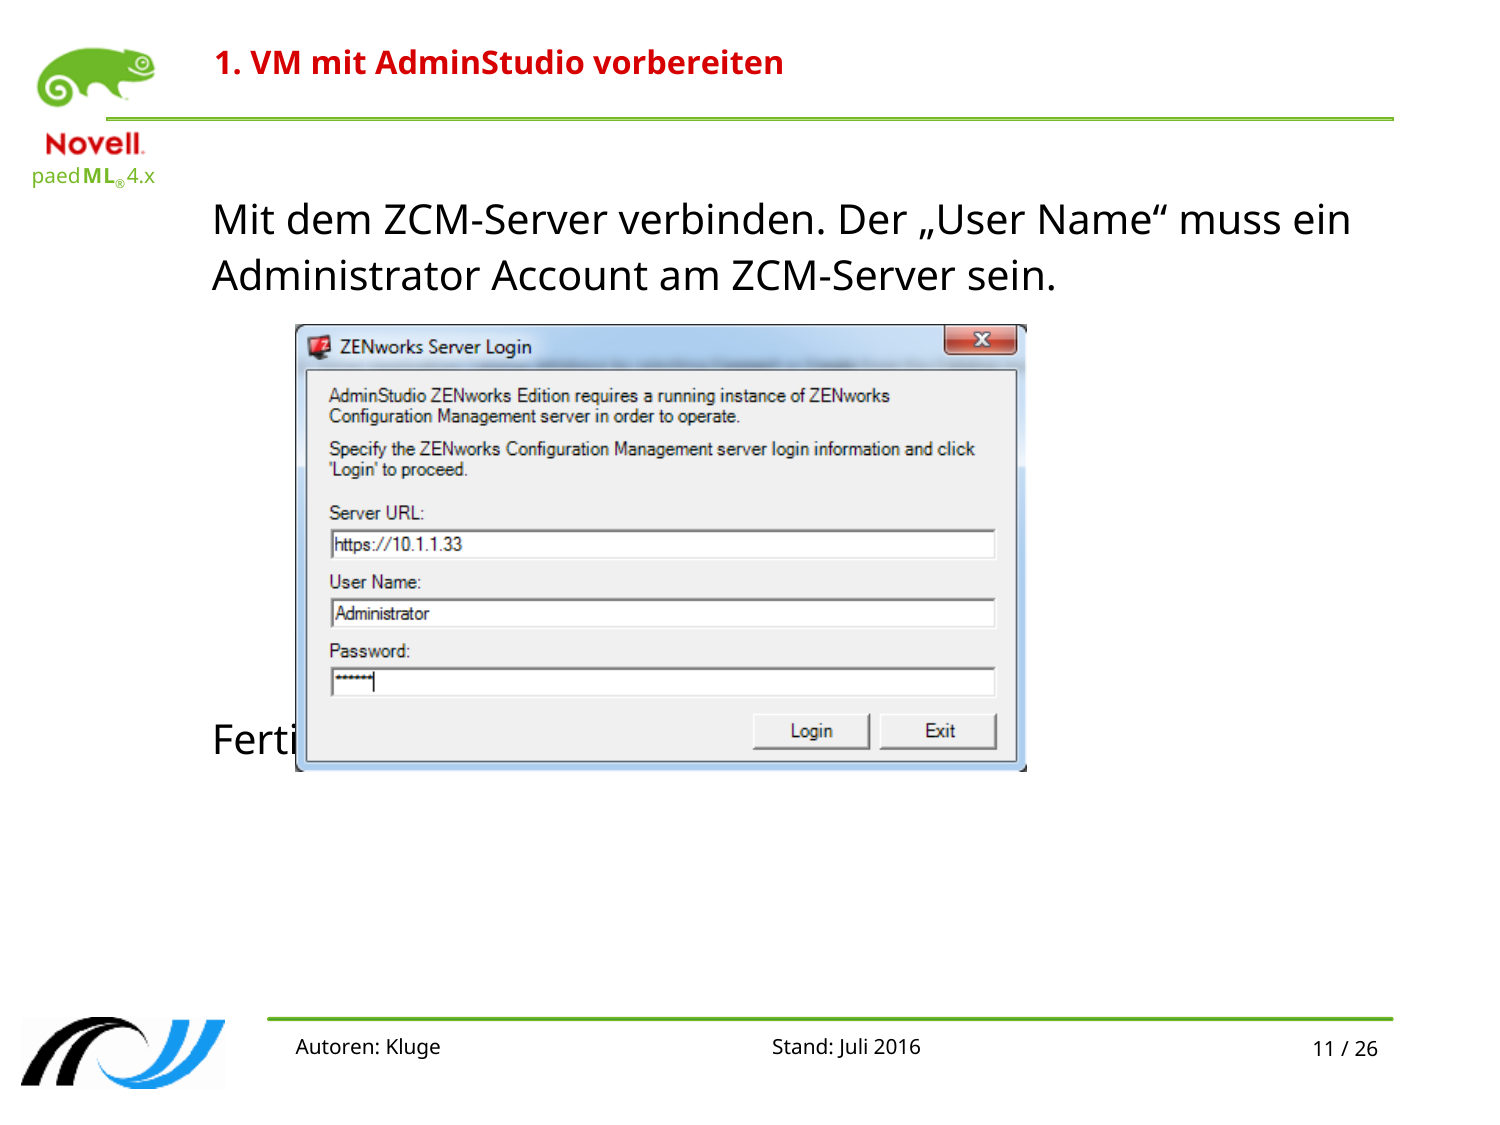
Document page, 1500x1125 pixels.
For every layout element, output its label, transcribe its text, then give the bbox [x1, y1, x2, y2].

picture [24, 32, 167, 175]
list Mit dem ZCM-Server verbinden. Der „User Name“ muss ein Administrator Account am ZCM-Server sein. Fertig. [211, 190, 1418, 979]
picture [295, 324, 1027, 772]
picture [21, 1017, 225, 1089]
title 1. VM mit AdminStudio vorbereiten [214, 16, 1393, 108]
